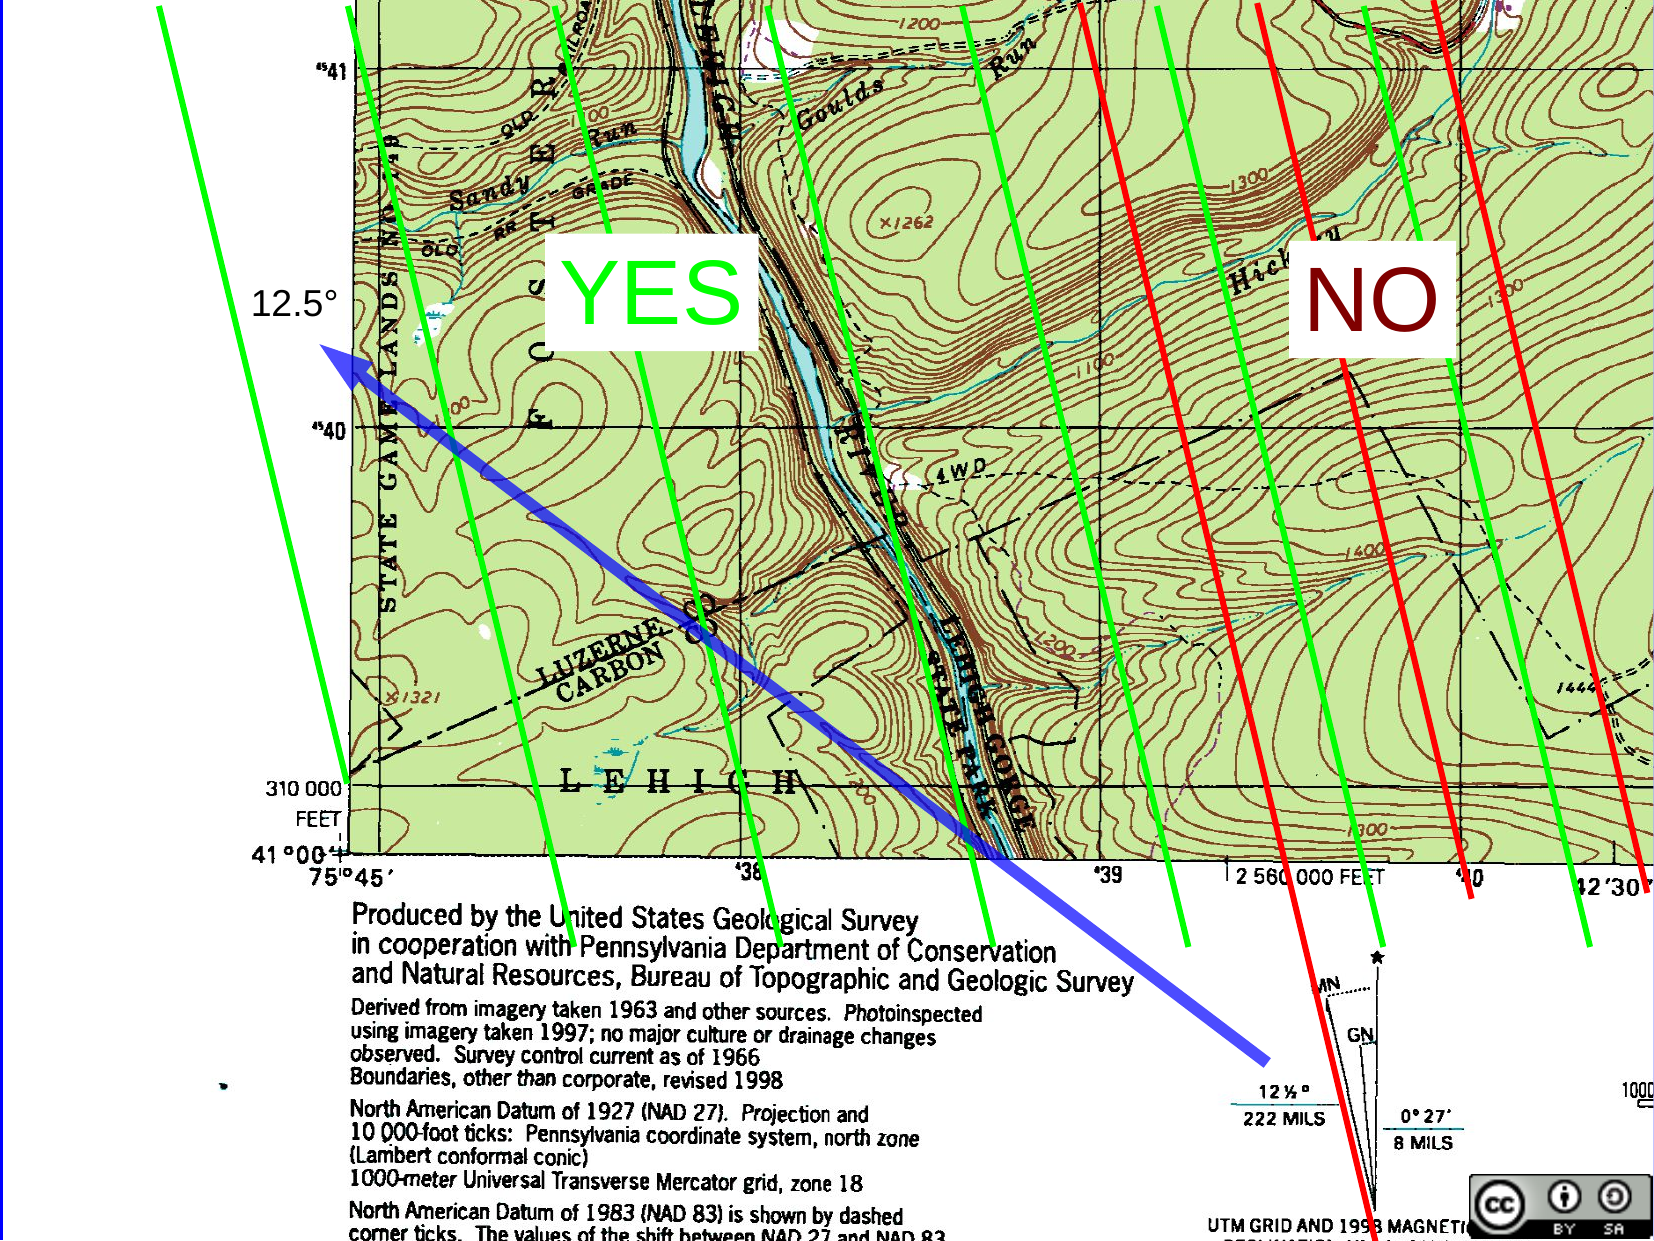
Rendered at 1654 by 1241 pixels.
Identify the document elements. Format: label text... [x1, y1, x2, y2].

picture [3, 0, 1654, 1241]
text_box 12.5° [236, 275, 354, 333]
text_box YES [545, 233, 759, 352]
text_box NO [1289, 240, 1457, 359]
